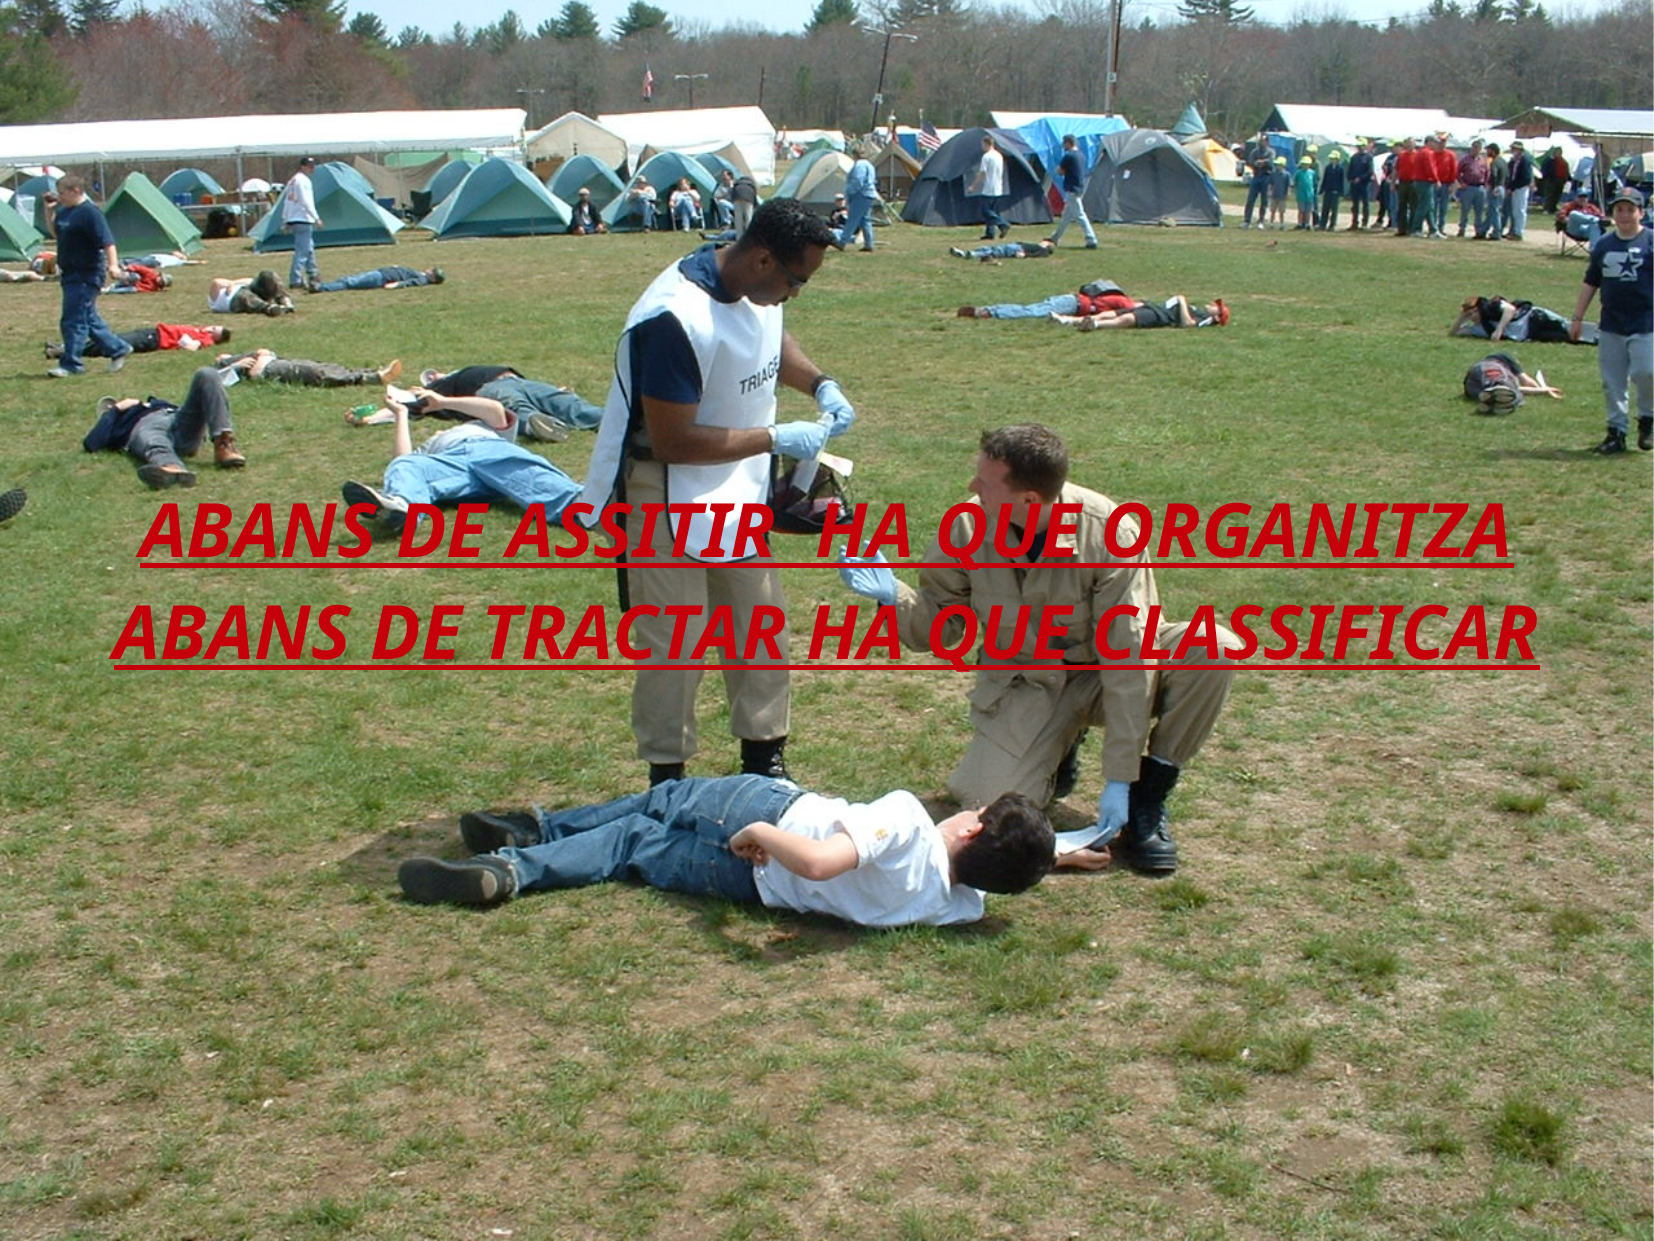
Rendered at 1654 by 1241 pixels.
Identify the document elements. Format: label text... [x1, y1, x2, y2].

subtitle ABANS DE ASSITIR HA QUE ORGANITZA ABANS DE TRACTAR HA QUE CLASSIFICAR [82, 49, 1571, 1109]
picture [0, 0, 1654, 1241]
